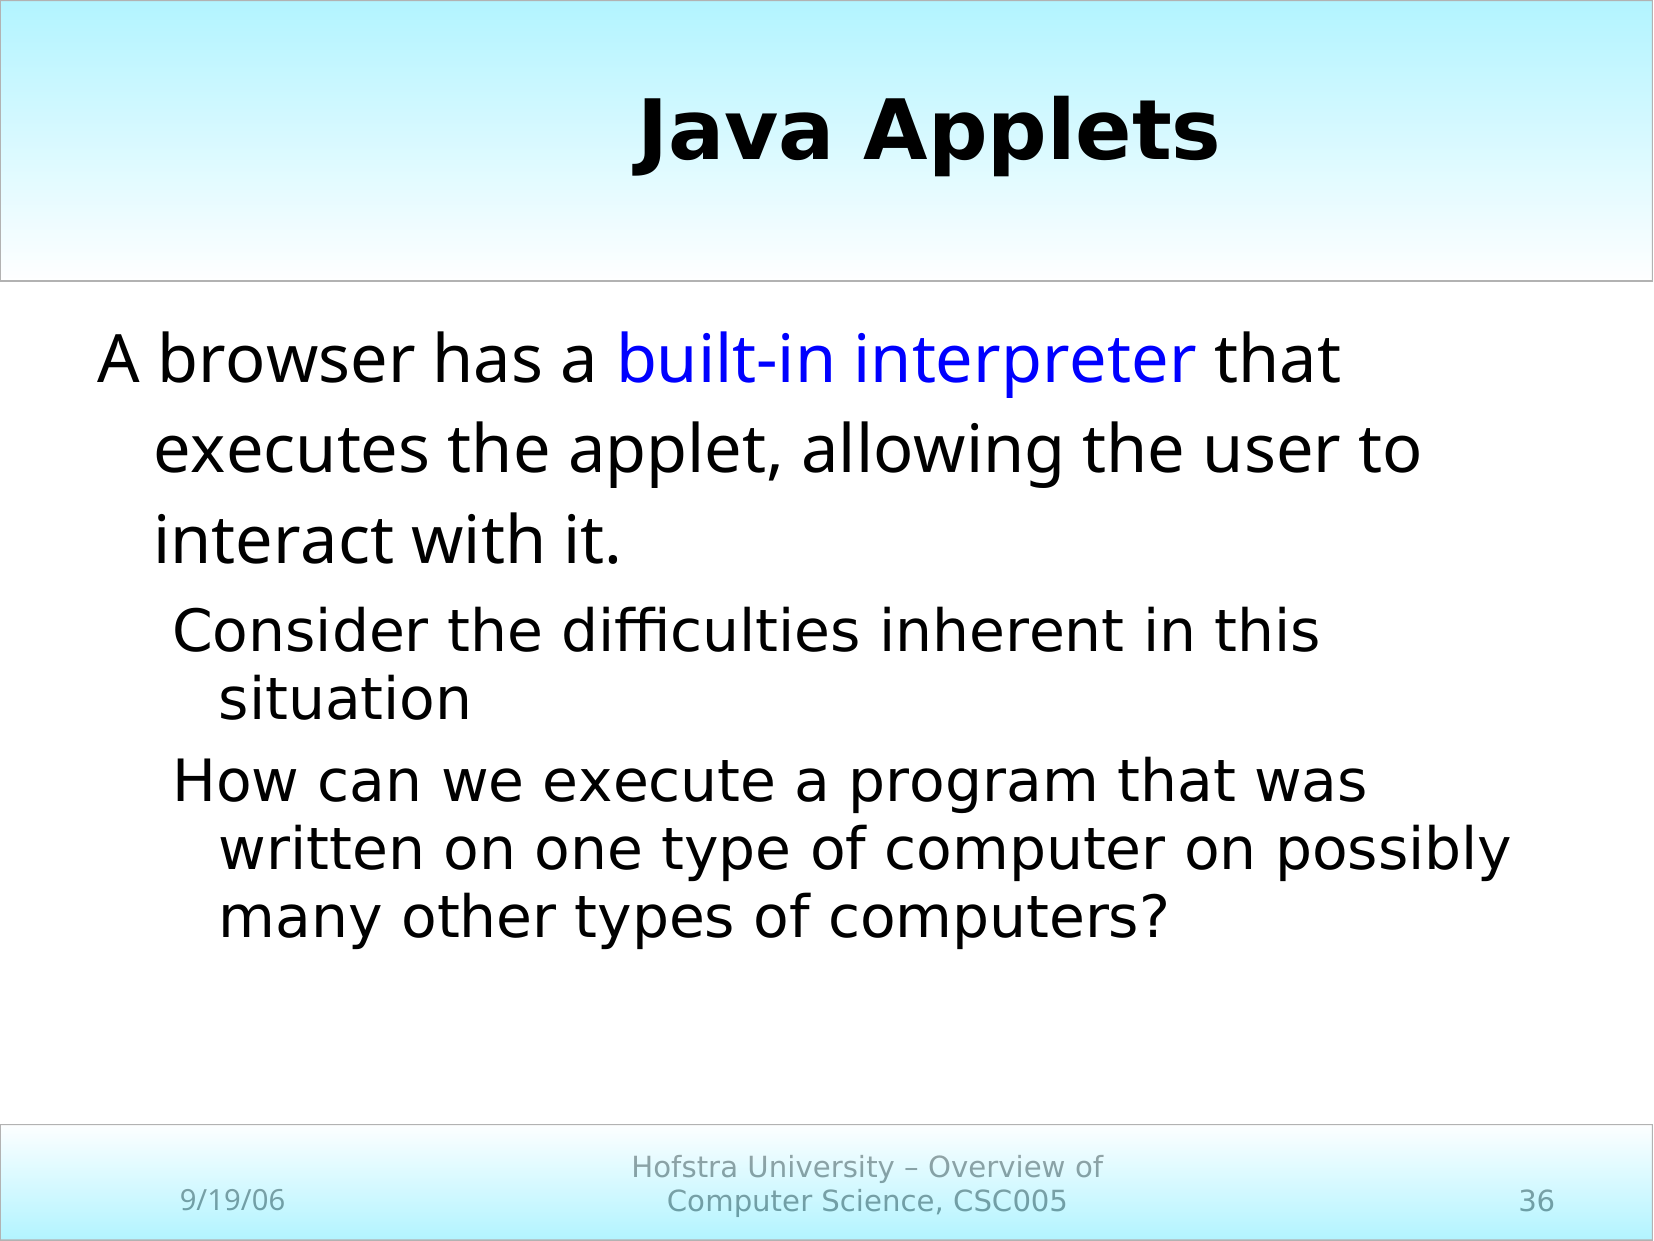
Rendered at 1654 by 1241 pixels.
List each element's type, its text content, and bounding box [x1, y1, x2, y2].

list A browser has a built-in interpreter that executes the applet, allowing the user to interact with it. Consider the difficulties inherent in this situation How can we execute a program that was written on one type of computer on possibly many other types of computers? [82, 303, 1571, 1131]
title Java Applets [247, 27, 1612, 235]
